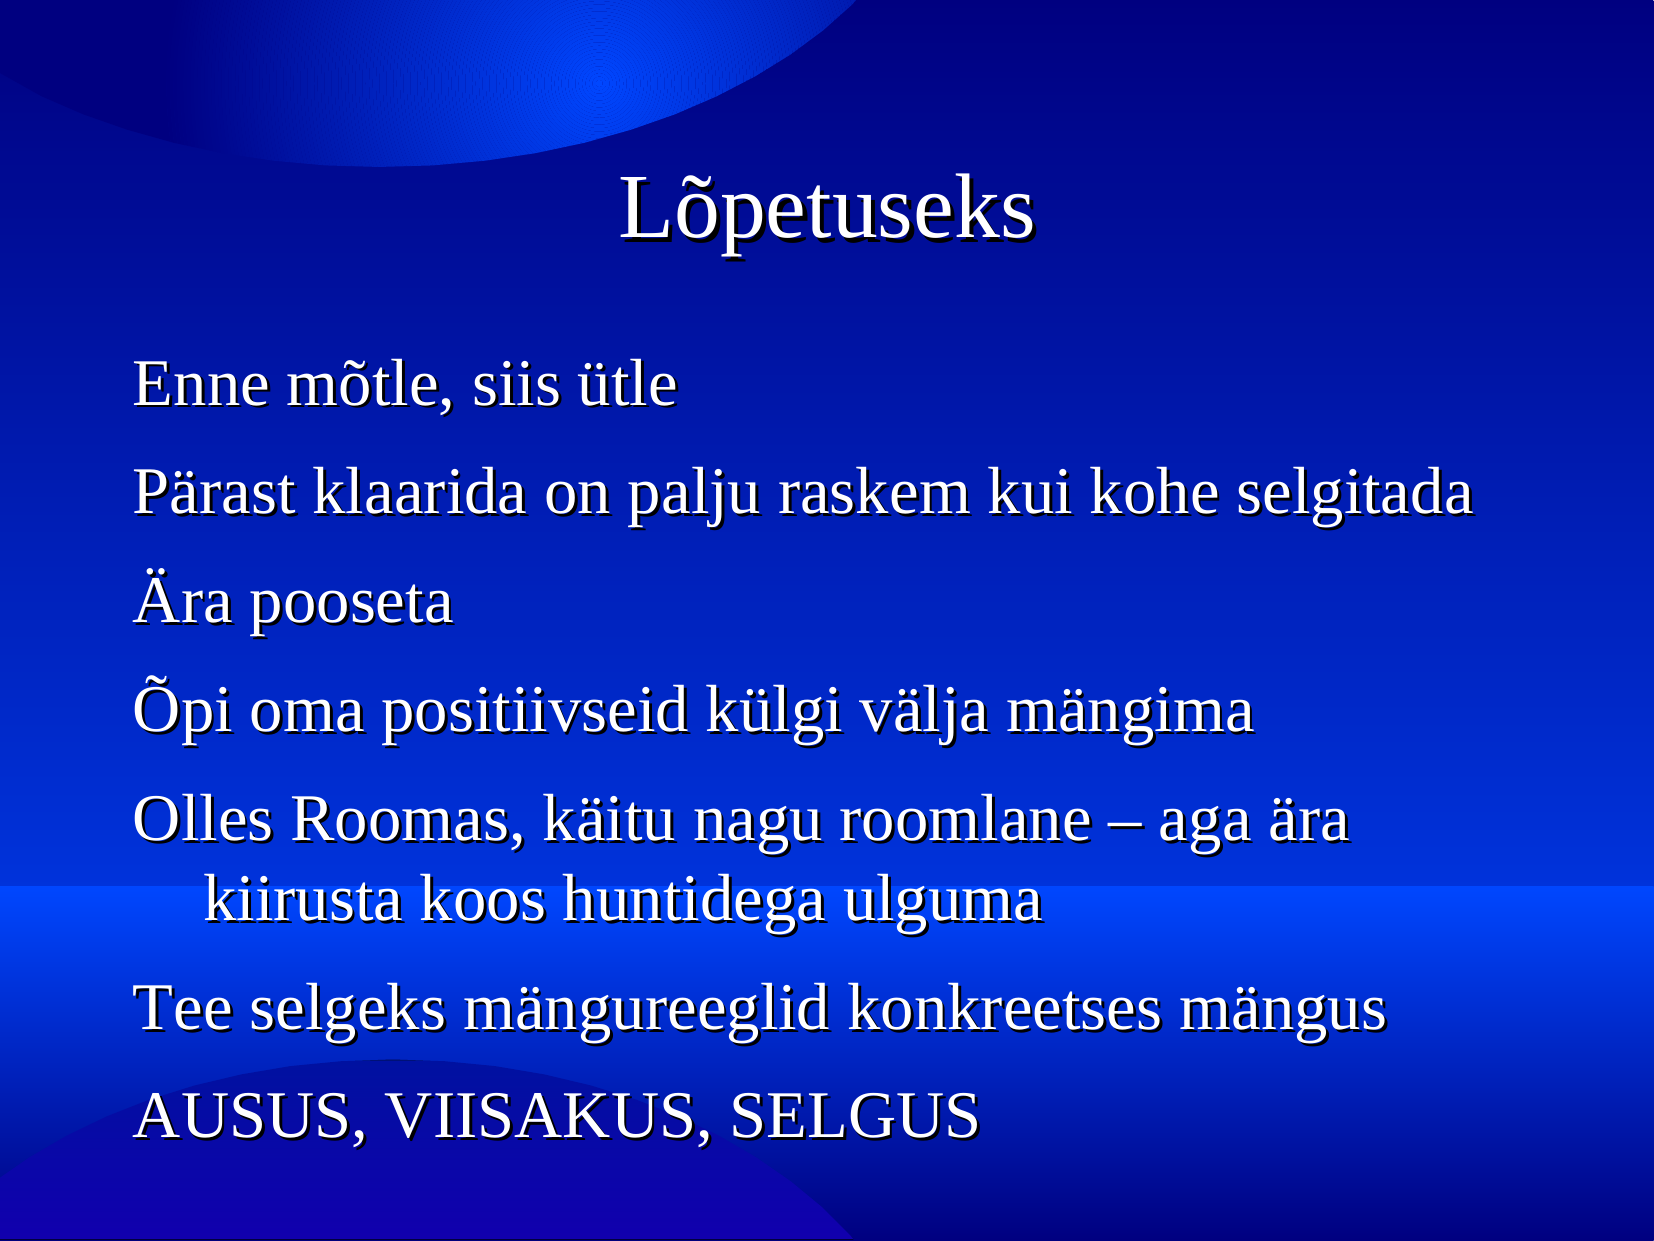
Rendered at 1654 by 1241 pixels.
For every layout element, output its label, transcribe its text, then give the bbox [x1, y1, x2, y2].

title Lõpetuseks [121, 102, 1534, 311]
list Enne mõtle, siis ütle Pärast klaarida on palju raskem kui kohe selgitada Ära pooseta Õpi oma positiivseid külgi välja mängima Olles Roomas, käitu nagu roomlane – aga ära kiirusta koos huntidega ulguma Tee selgeks mängureeglid konkreetses mängus AUSUS, VIISAKUS, SELGUS [121, 344, 1534, 1232]
